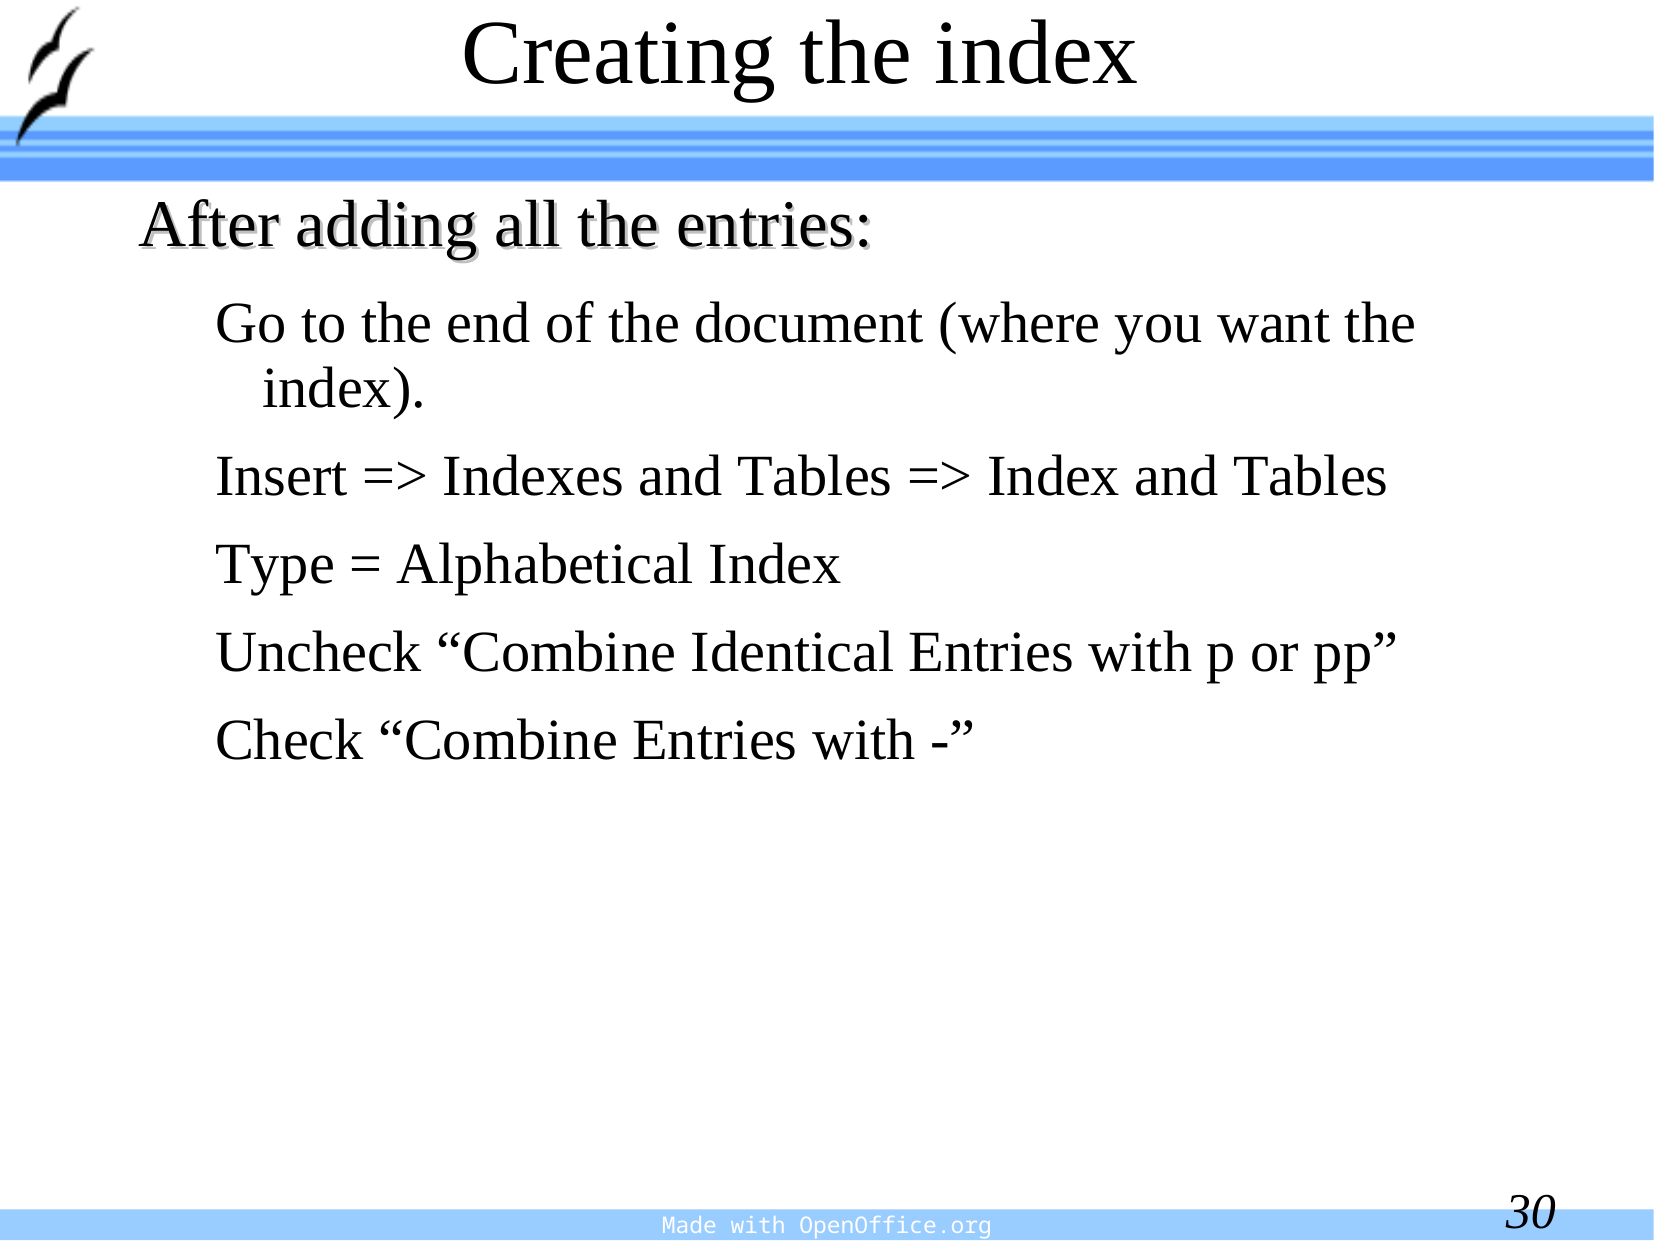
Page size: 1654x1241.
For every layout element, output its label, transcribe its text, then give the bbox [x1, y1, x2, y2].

picture [0, 0, 1654, 188]
list After adding all the entries: Go to the end of the document (where you want the index). Insert => Indexes and Tables => Index and Tables Type = Alphabetical Index Uncheck “Combine Identical Entries with p or pp” Check “Combine Entries with -” [120, 187, 1533, 1195]
title Creating the index [94, 0, 1507, 117]
